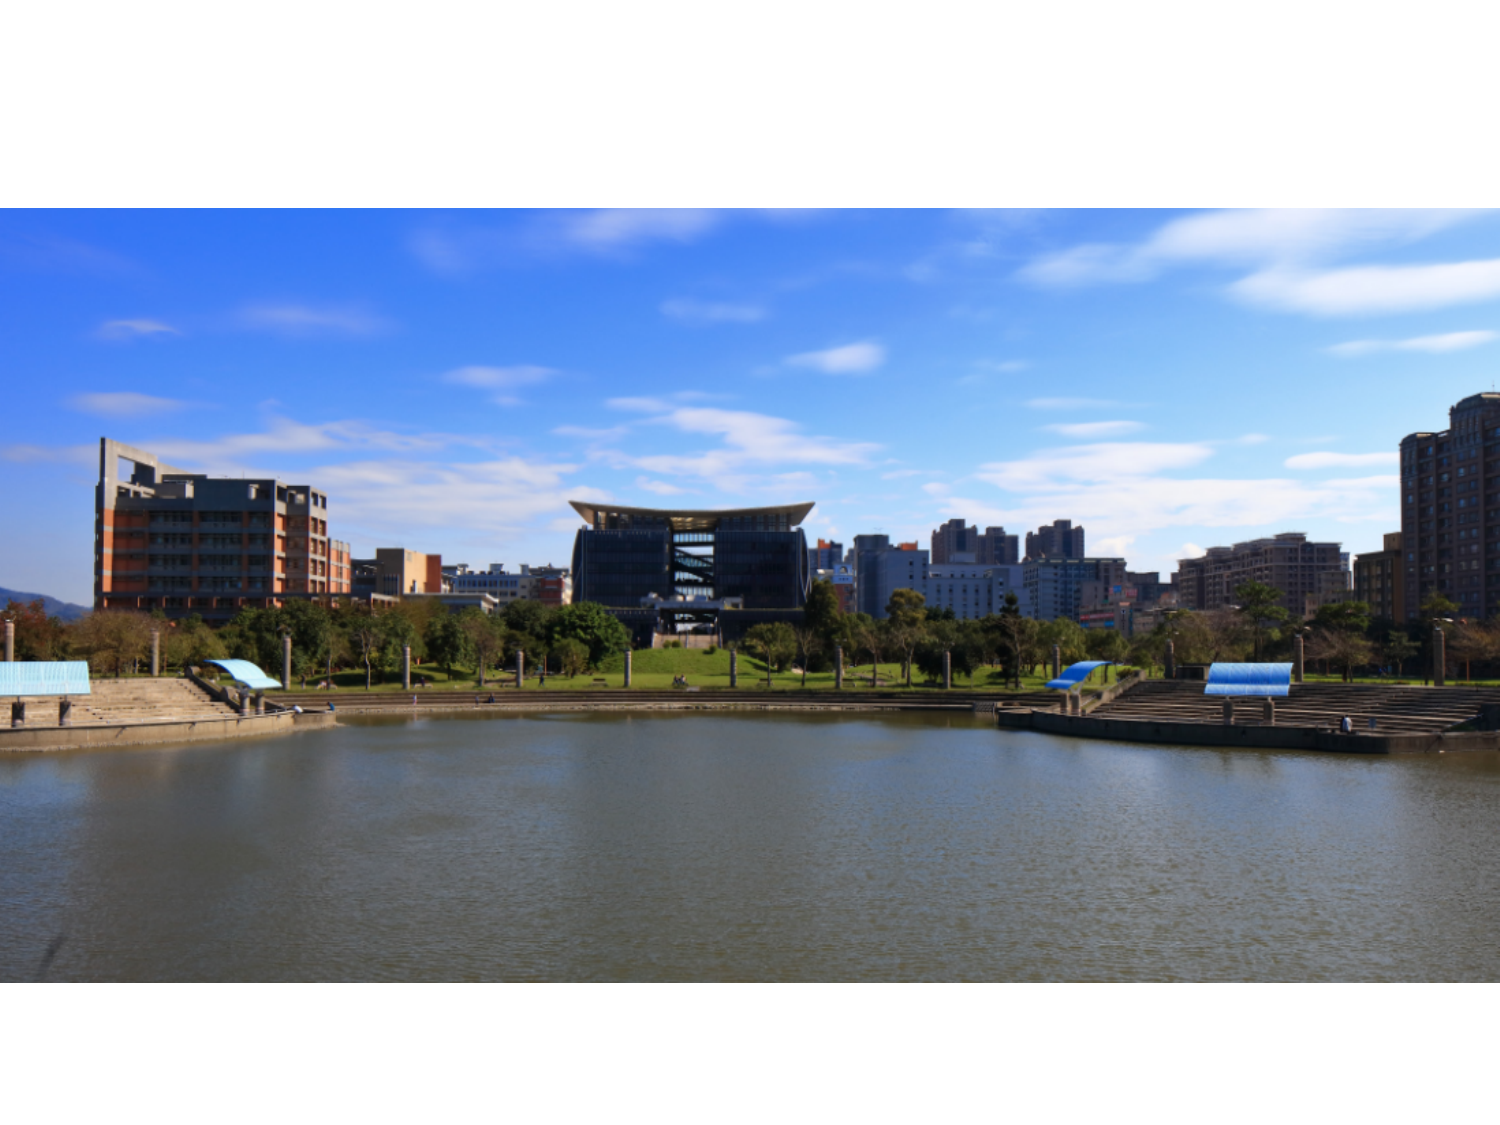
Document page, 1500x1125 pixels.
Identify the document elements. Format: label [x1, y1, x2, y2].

picture [0, 208, 1500, 983]
